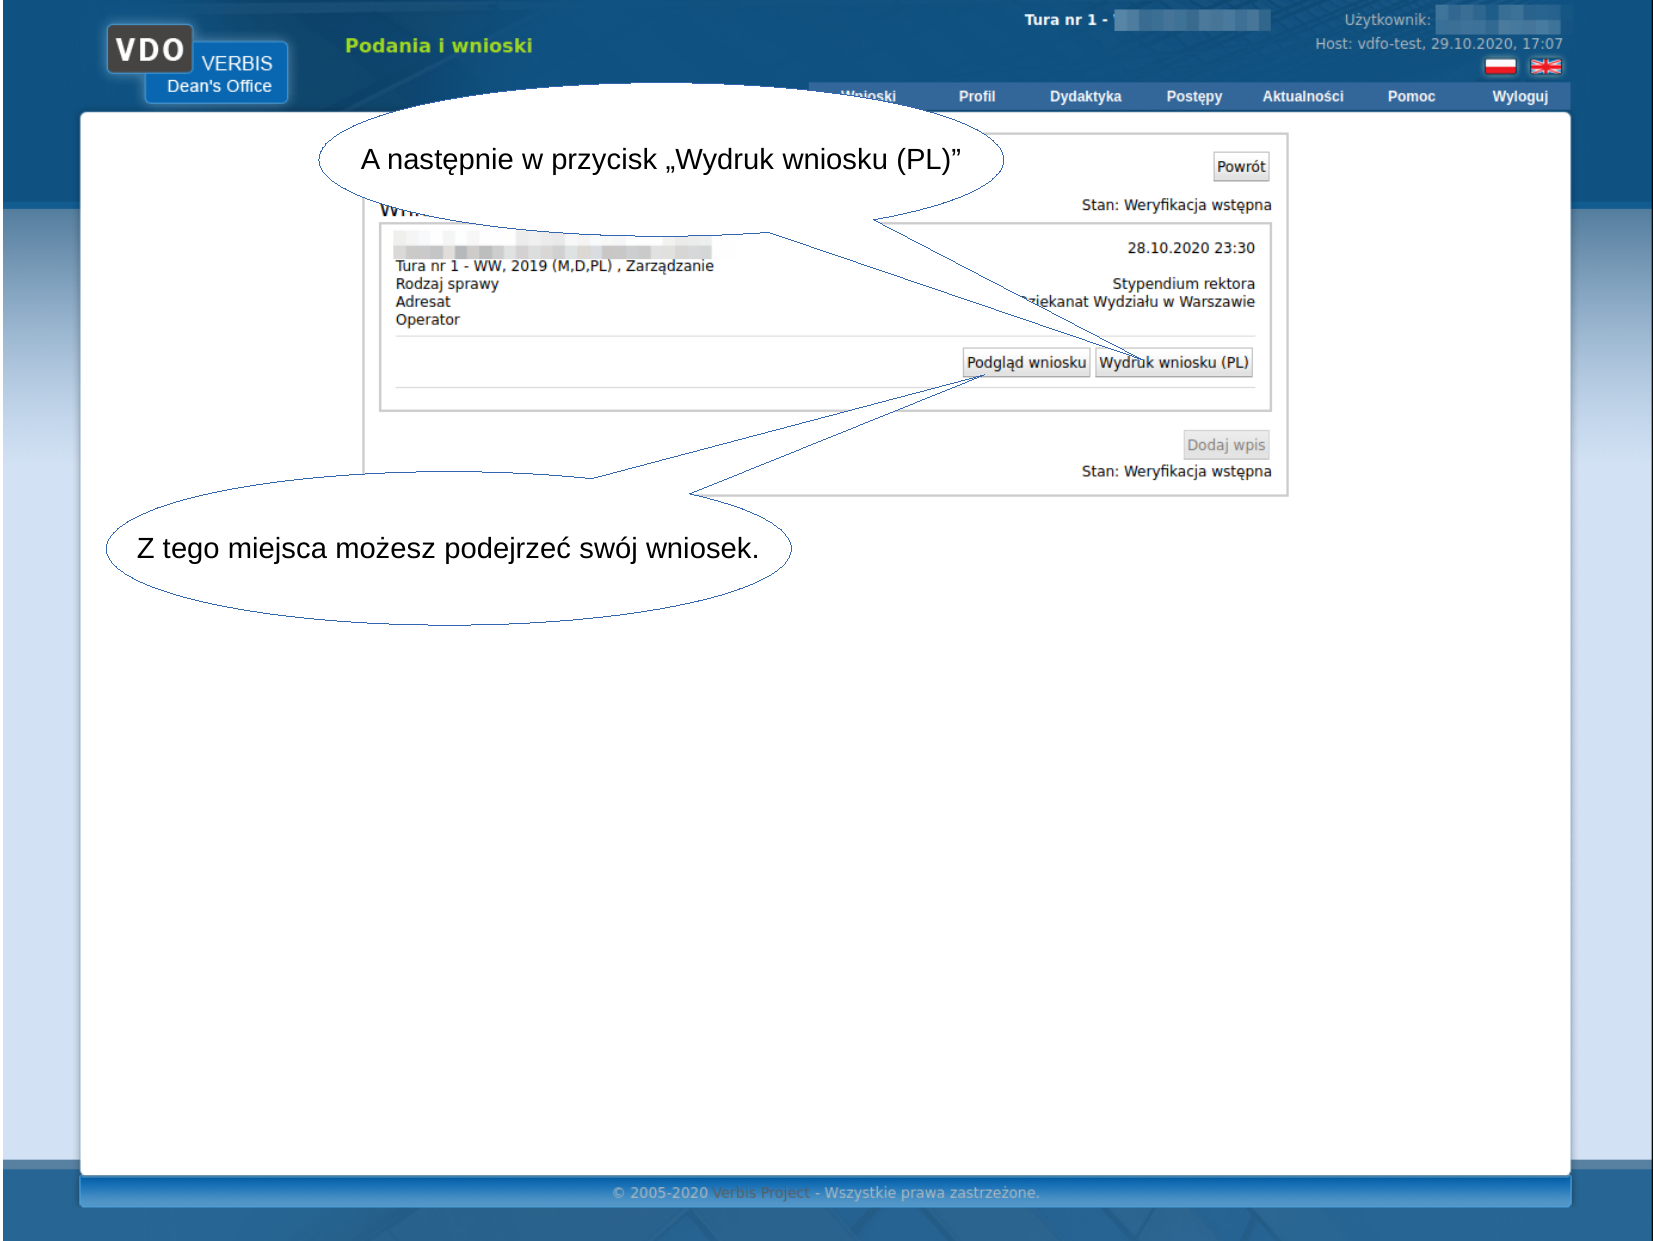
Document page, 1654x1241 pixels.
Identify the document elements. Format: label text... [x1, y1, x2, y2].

picture [3, 0, 1653, 1241]
text_box Z tego miejsca możesz podejrzeć swój wniosek. [106, 374, 985, 626]
text_box A następnie w przycisk „Wydruk wniosku (PL)” [318, 82, 1143, 360]
